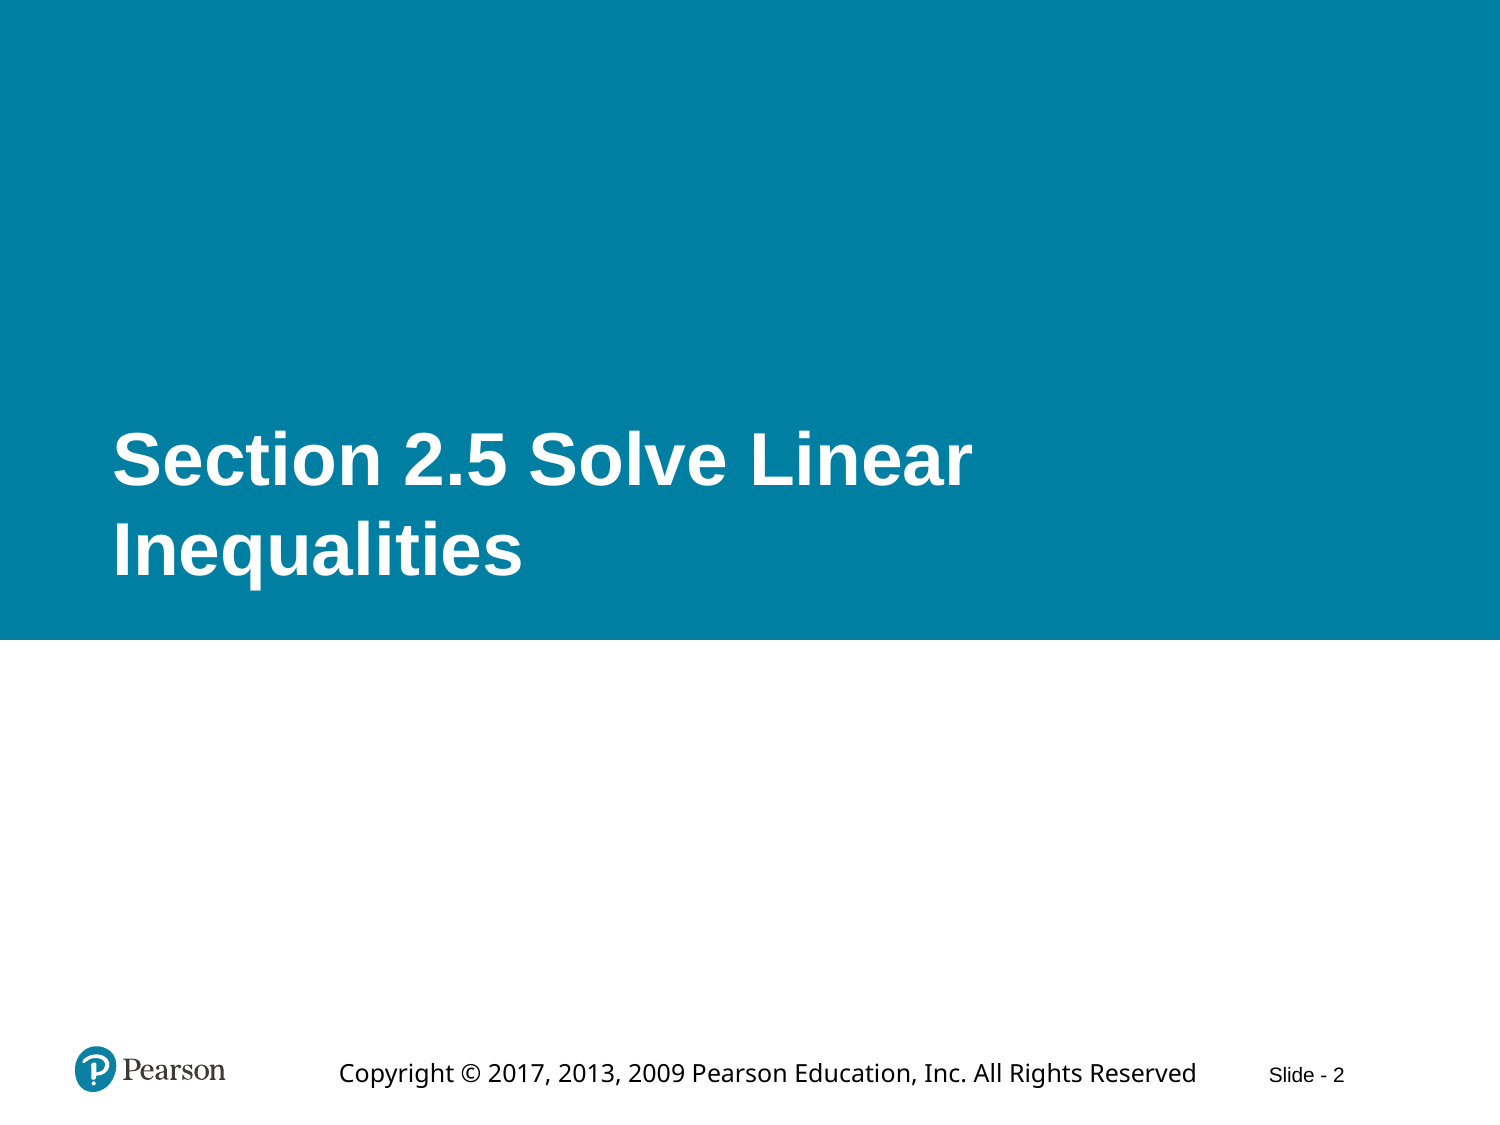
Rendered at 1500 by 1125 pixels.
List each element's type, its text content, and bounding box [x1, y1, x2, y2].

title Section 2.5 Solve Linear Inequalities [112, 125, 1388, 591]
